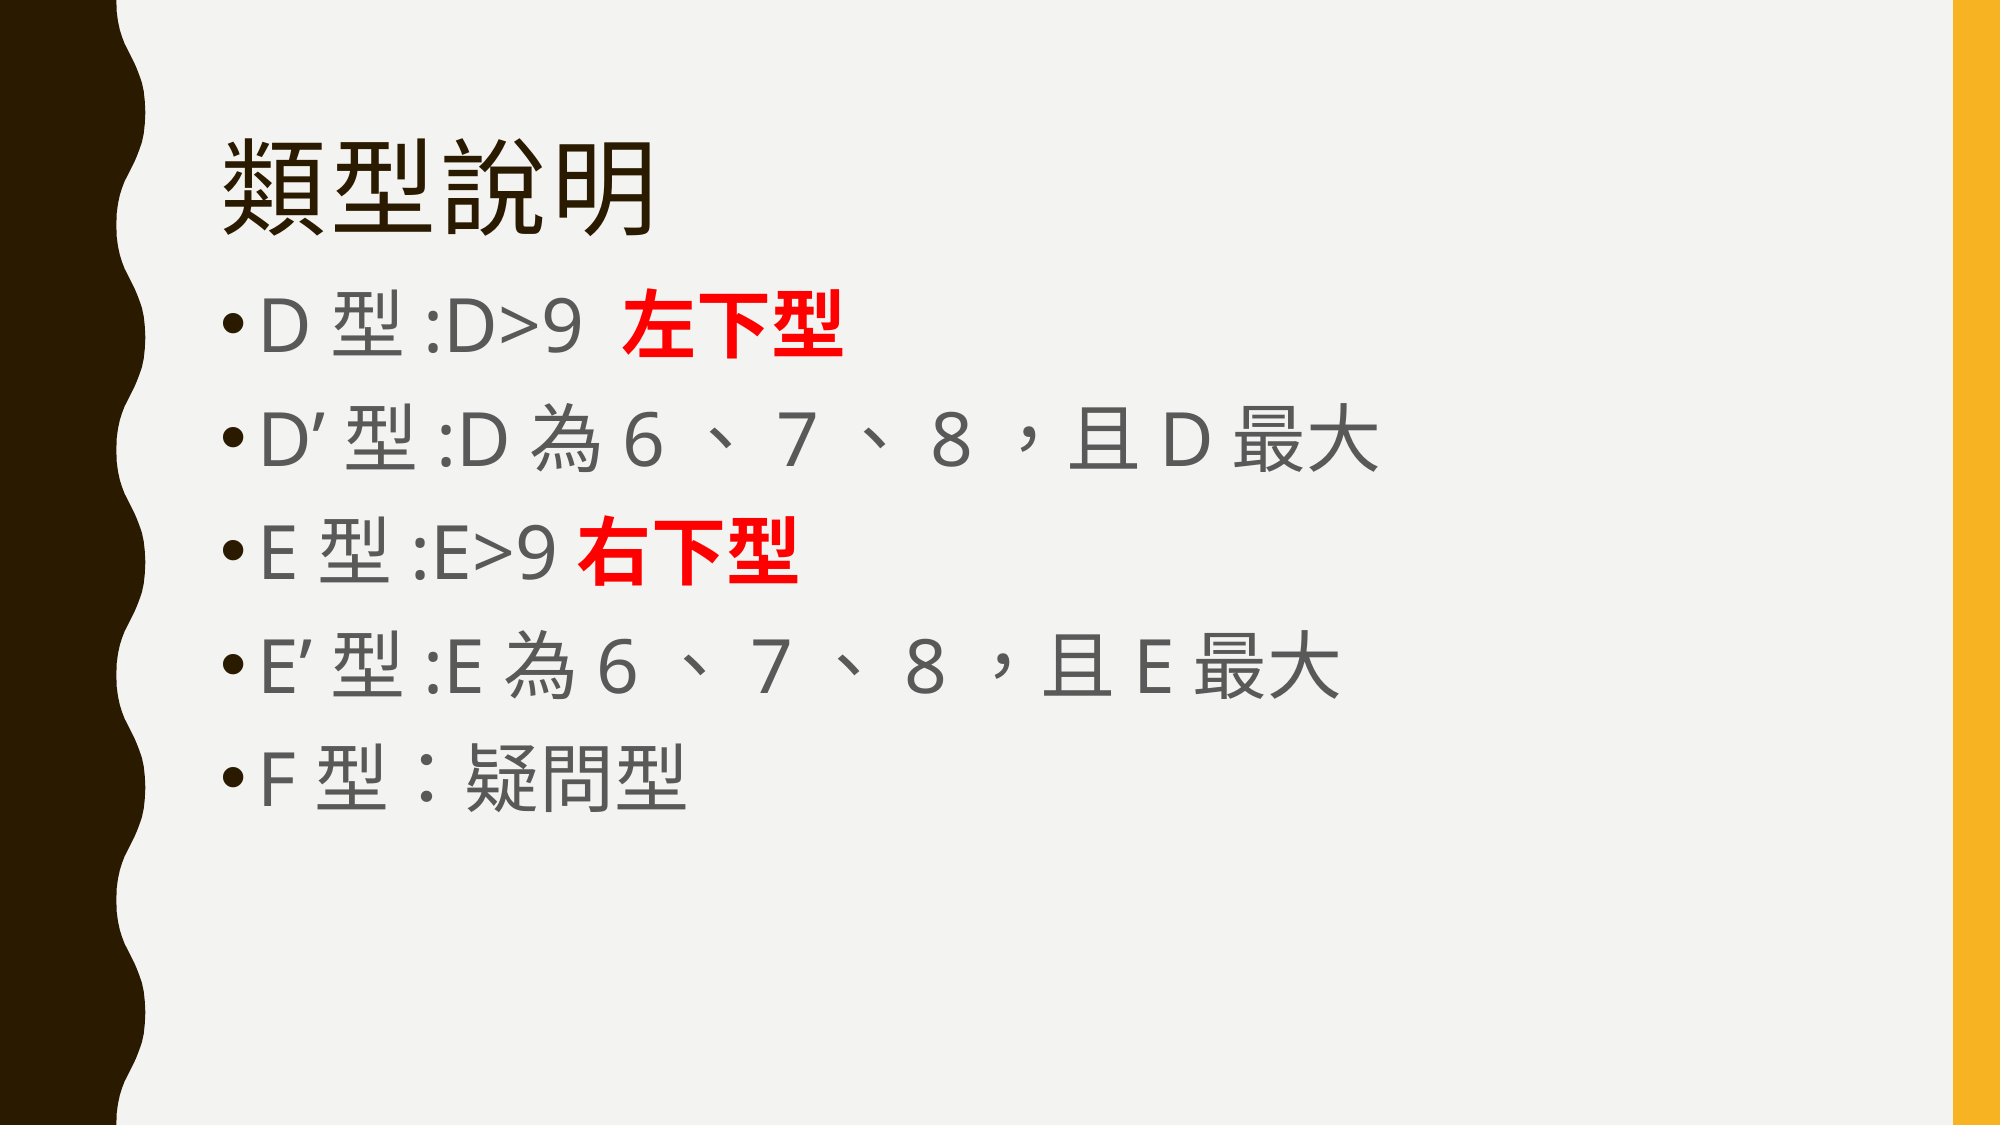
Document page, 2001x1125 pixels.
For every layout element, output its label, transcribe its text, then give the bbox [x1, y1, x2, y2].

list D型:D>9 左下型 D’型:D為6、7、8，且D最大 E型:E>9右下型 E’型:E為6、7、8，且E最大 F型：疑問型 [205, 261, 1876, 997]
title 類型說明 [205, 128, 1876, 261]
